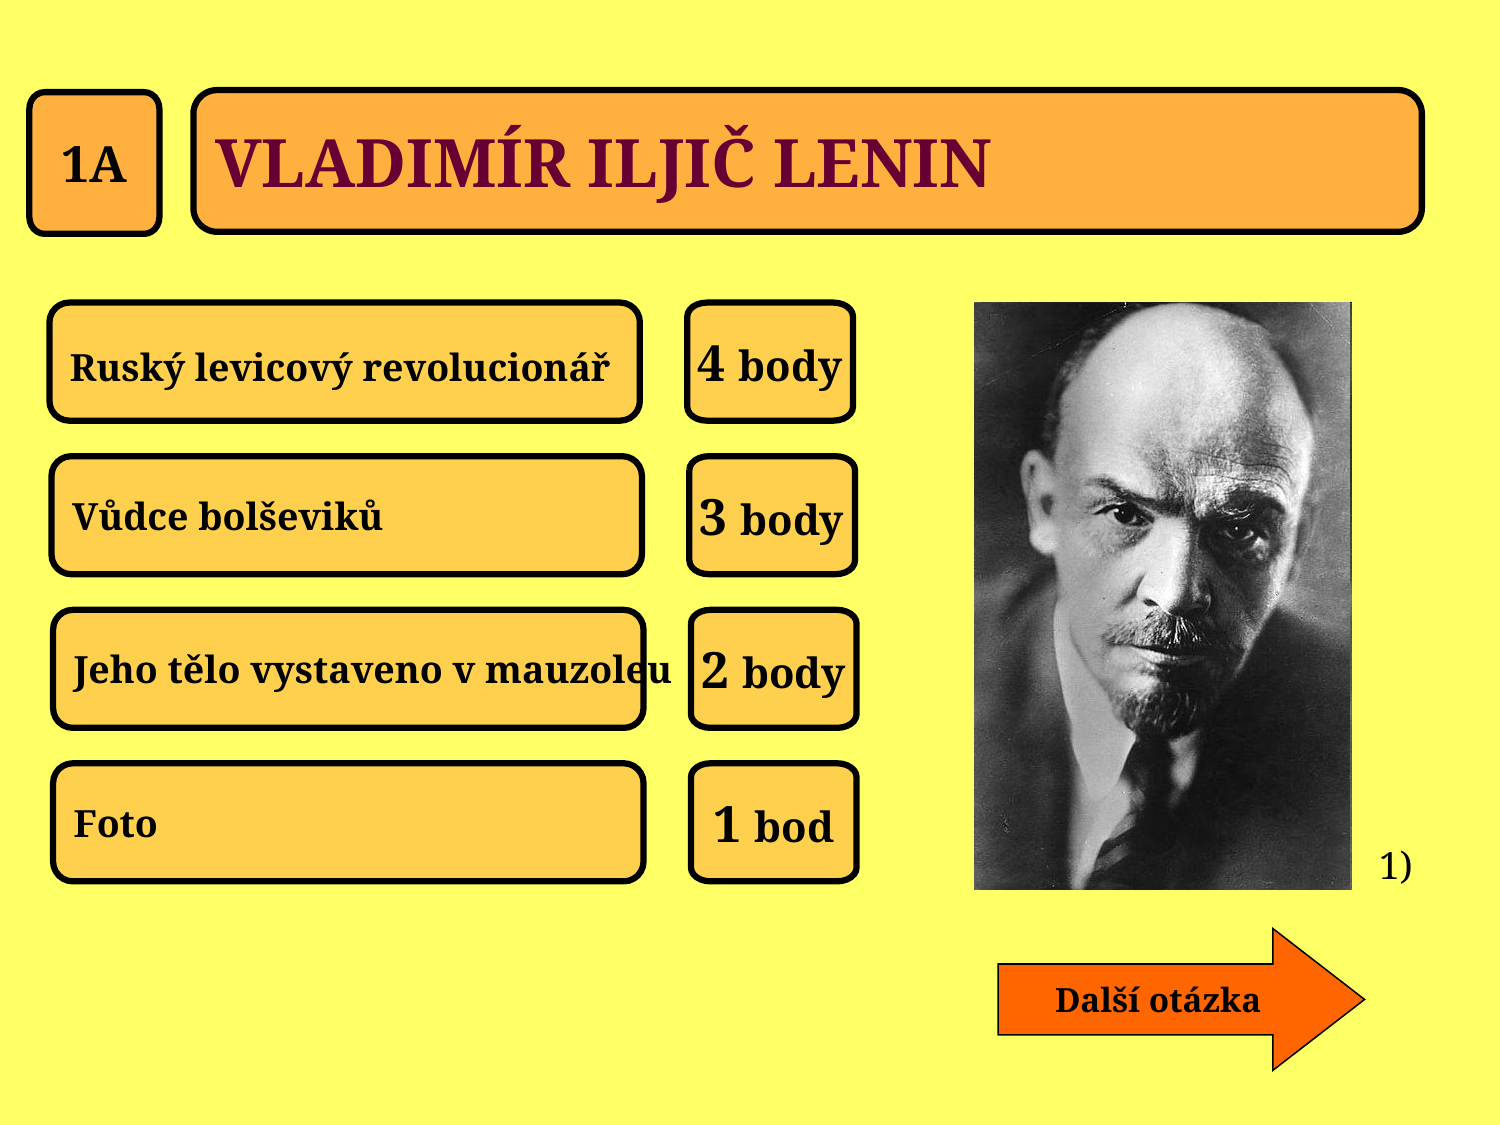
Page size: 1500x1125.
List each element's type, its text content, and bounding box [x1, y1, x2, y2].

text_box Foto [53, 763, 644, 882]
text_box 2 body [690, 609, 857, 728]
text_box 4 body [27, 89, 162, 236]
text_box 1 bod [690, 763, 857, 882]
text_box 4 body [685, 300, 856, 423]
text_box 4 body [191, 87, 1425, 234]
text_box 4 body [49, 454, 645, 577]
text_box Ruský levicový revolucionář [49, 302, 640, 421]
text_box 4 body [50, 607, 646, 730]
text_box Vůdce bolševiků [51, 456, 642, 575]
text_box 3 body [689, 456, 856, 575]
picture [974, 302, 1352, 890]
text_box 1A [29, 92, 160, 234]
text_box 4 body [687, 302, 853, 421]
text_box 4 body [50, 761, 646, 884]
text_box Jeho tělo vystaveno v mauzoleu [53, 609, 644, 728]
text_box VLADIMÍR ILJIČ LENIN [193, 90, 1422, 232]
text_box Další otázka [998, 928, 1365, 1071]
text_box 1) [1364, 834, 1447, 895]
